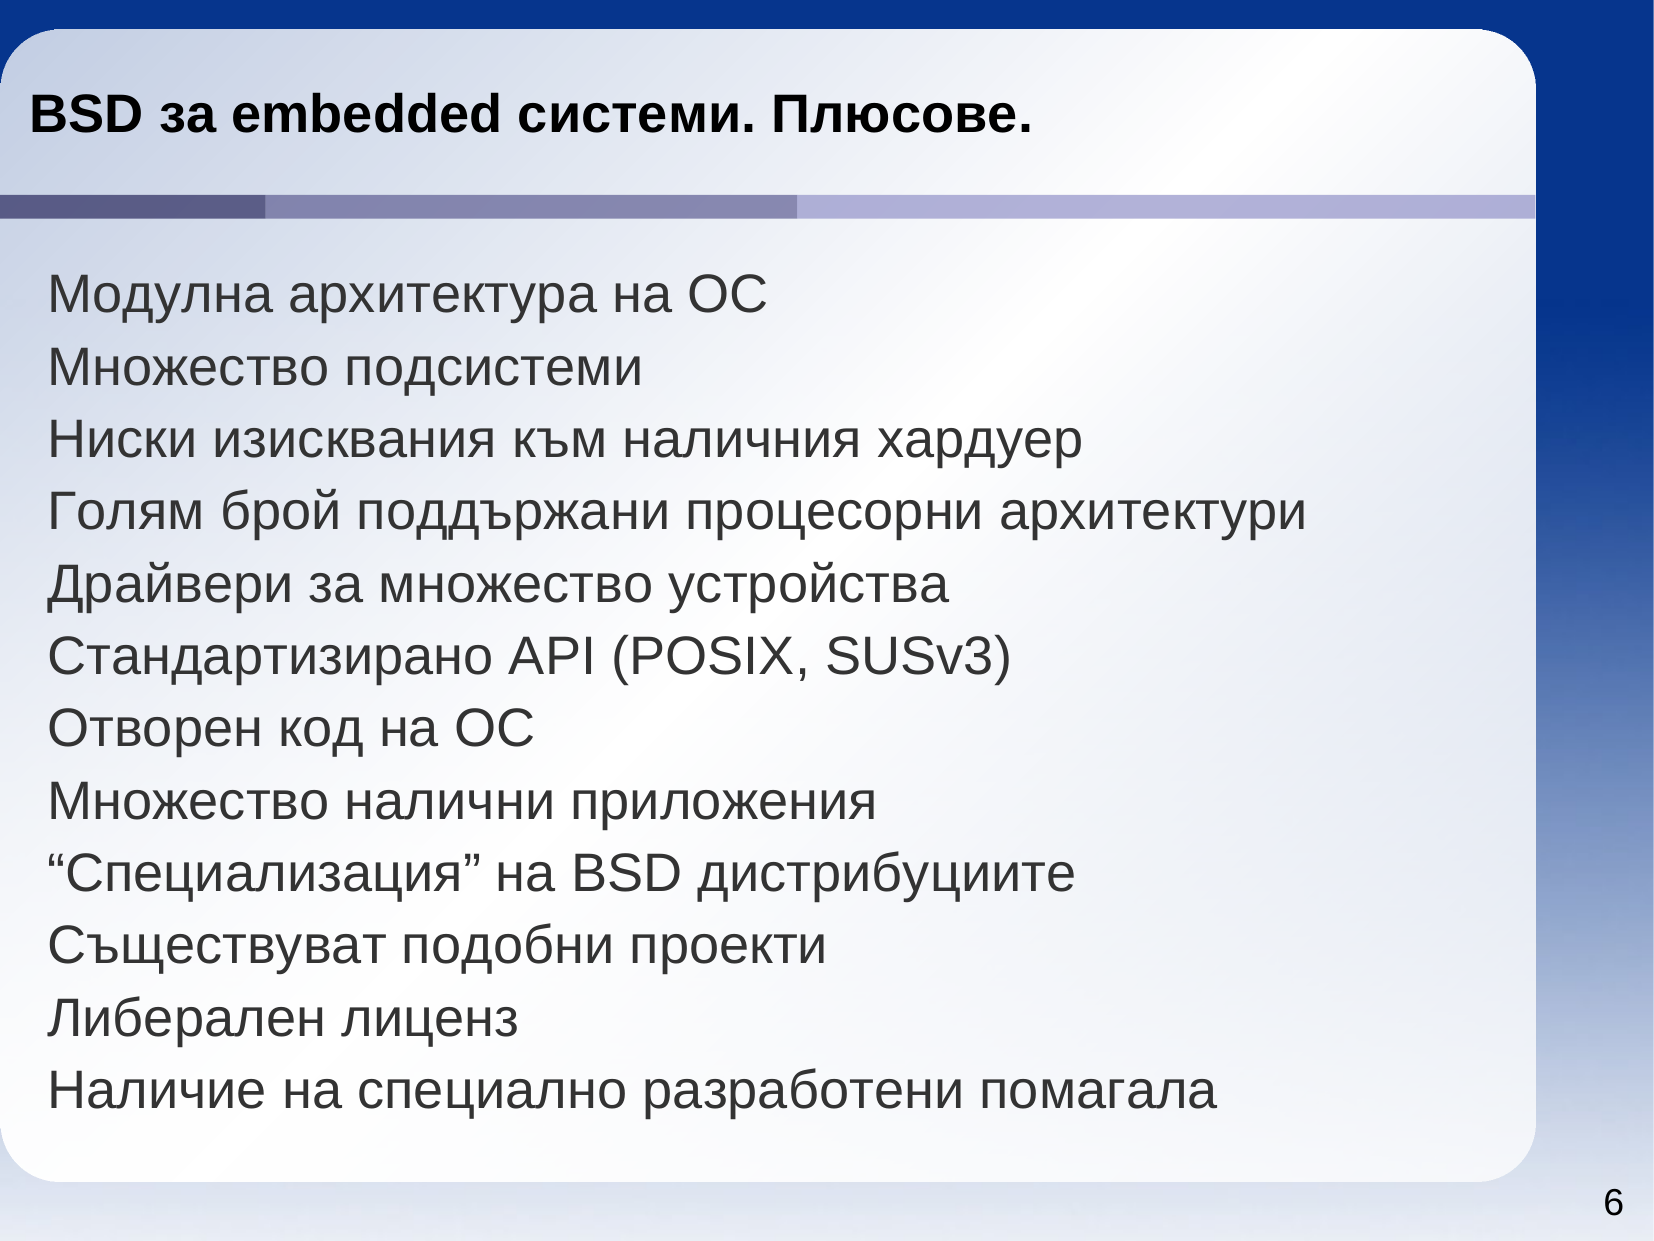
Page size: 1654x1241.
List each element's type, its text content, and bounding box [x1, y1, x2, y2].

title BSD за embedded системи. Плюсове. [29, 49, 1506, 178]
picture [0, 0, 1654, 1241]
list Модулна архитектура на ОС Множество подсистеми Ниски изисквания към наличния хардуер Голям брой поддържани процесорни архитектури Драйвери за множество устройства Стандартизирано API (POSIX, SUSv3) Отворен код на ОС Множество налични приложения “Специализация” на BSD дистрибуциите Съществуват подобни проекти Либерален лиценз Наличие на специално разработени помагала [29, 263, 1506, 1150]
